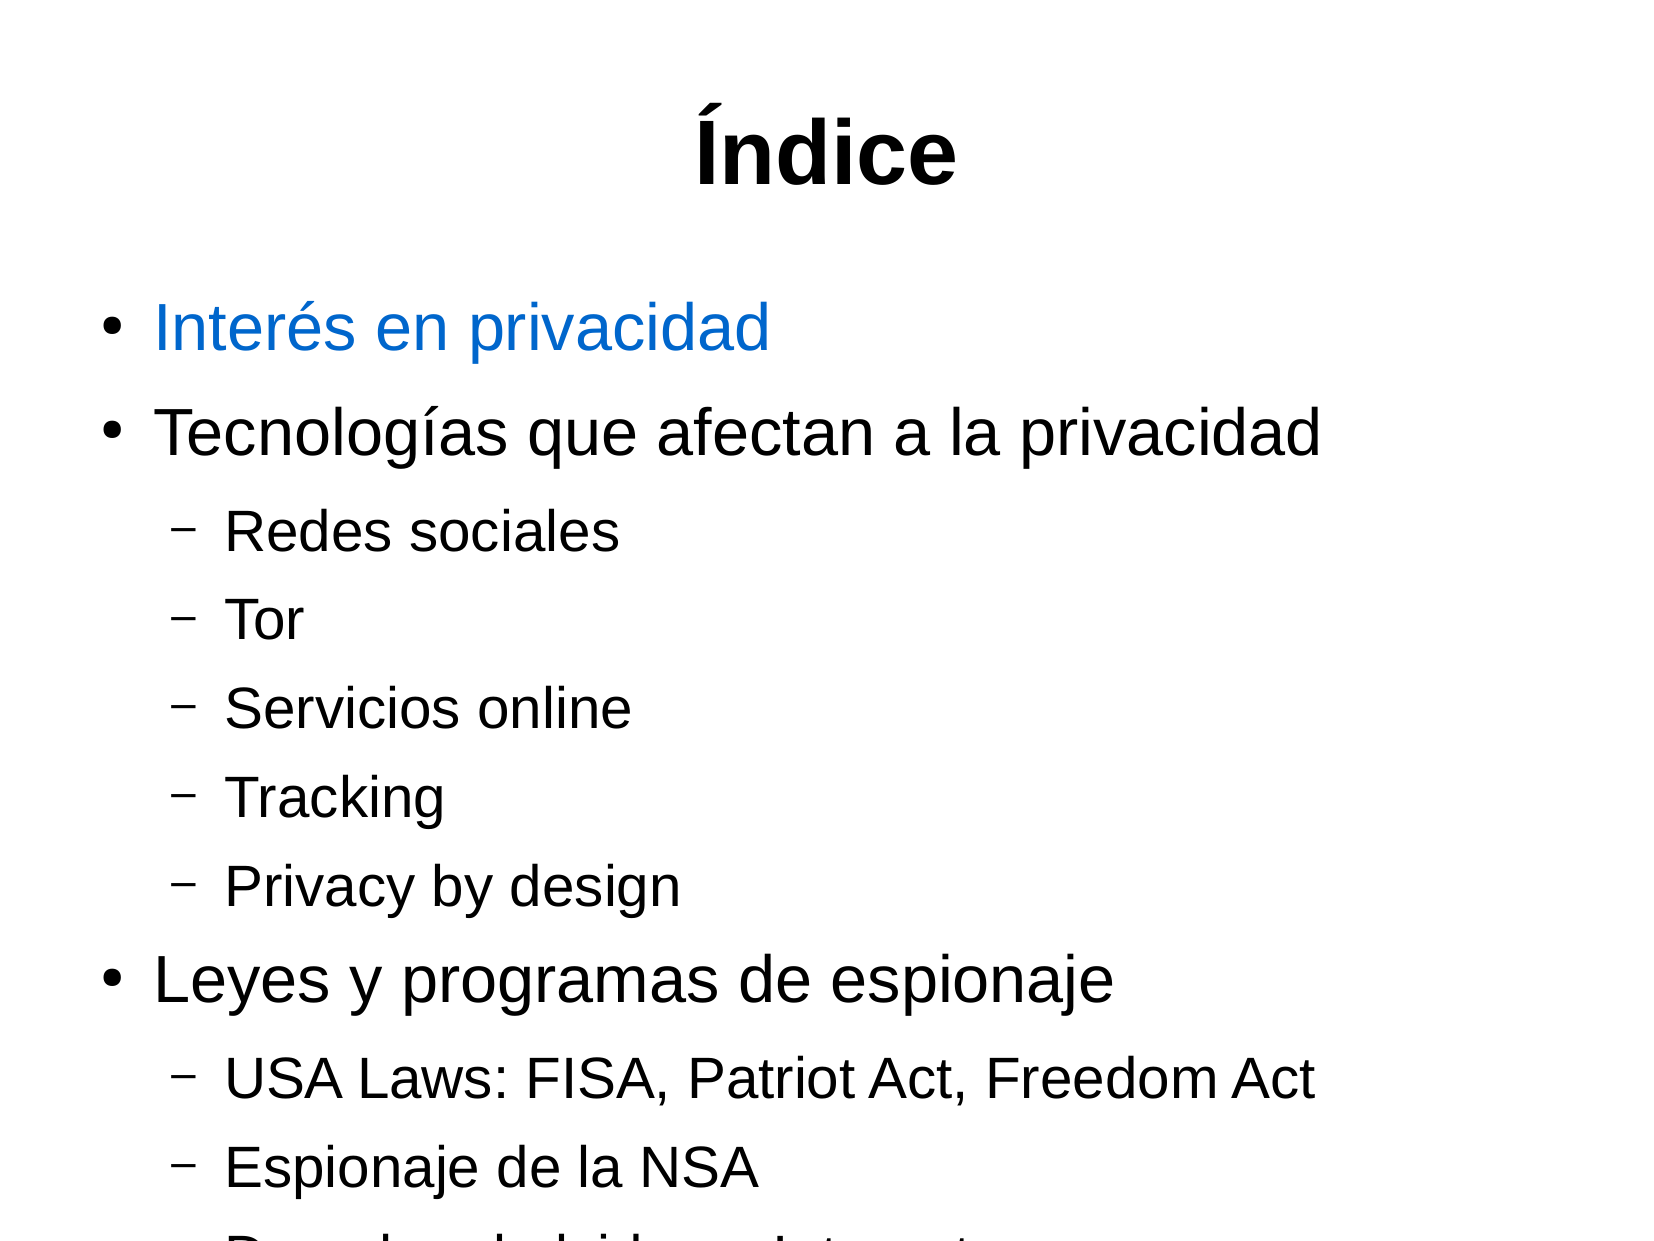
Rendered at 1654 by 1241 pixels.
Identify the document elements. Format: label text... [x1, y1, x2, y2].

title Índice [82, 49, 1571, 257]
list Interés en privacidad Tecnologías que afectan a la privacidad Redes sociales Tor Servicios online Tracking Privacy by design Leyes y programas de espionaje USA Laws: FISA, Patriot Act, Freedom Act Espionaje de la NSA Derecho al olvido en Internet Cibercrimen y privacidad [82, 290, 1571, 1010]
